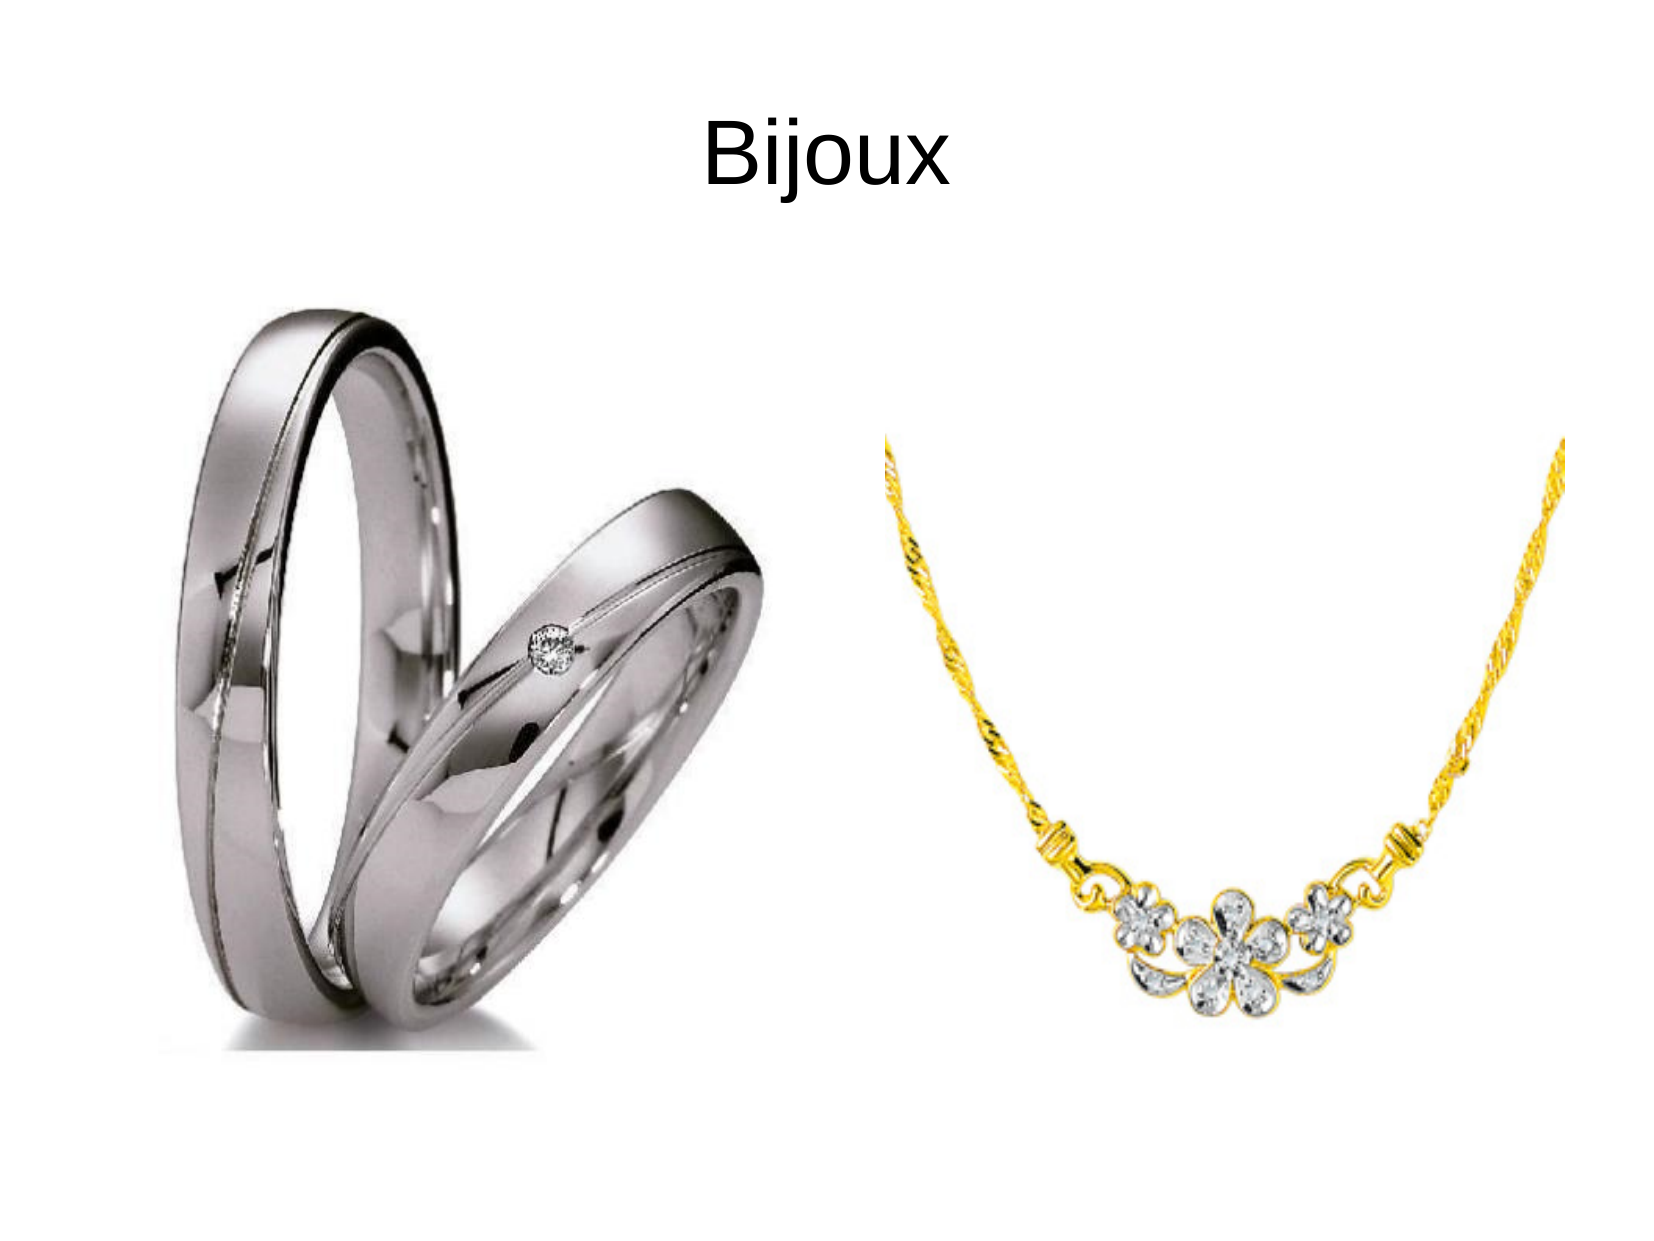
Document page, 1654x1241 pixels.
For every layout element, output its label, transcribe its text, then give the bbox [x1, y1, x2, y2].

title Bijoux [82, 56, 1571, 250]
picture [134, 265, 1565, 1093]
